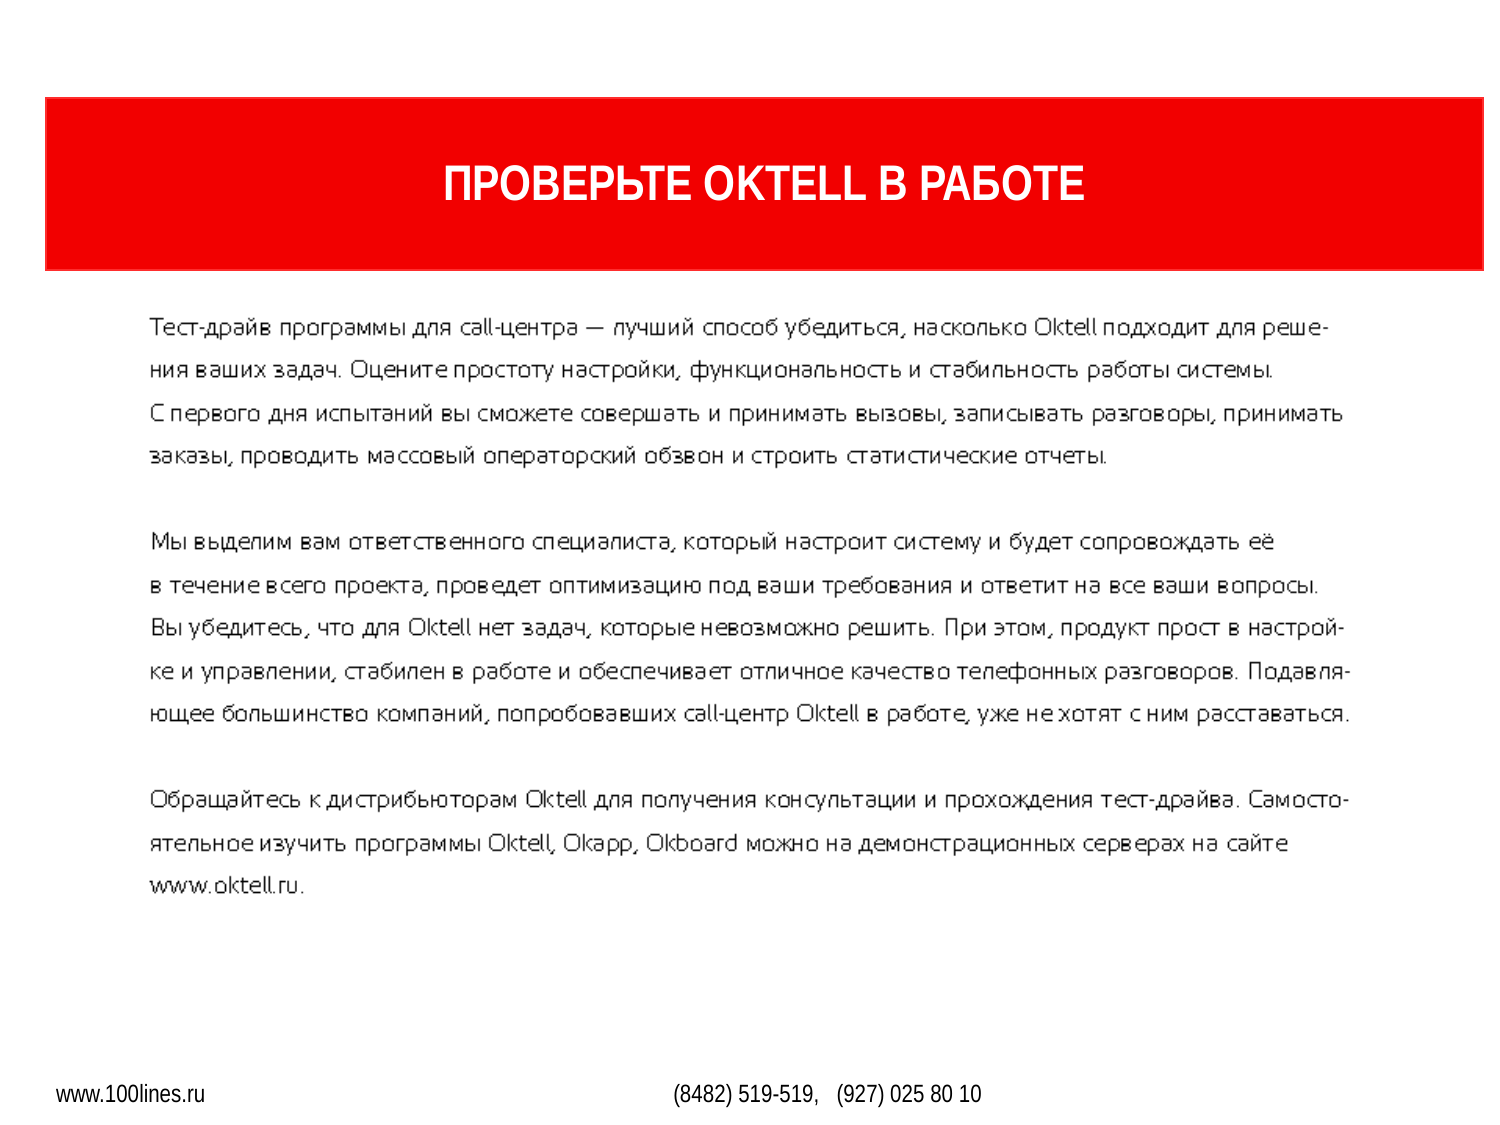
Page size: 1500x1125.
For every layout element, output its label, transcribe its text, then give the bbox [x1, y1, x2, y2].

text_box www.100lines.ru (8482) 519-519, (927) 025 80 10 [41, 1070, 1459, 1103]
picture [128, 301, 1372, 917]
text_box ПРОВЕРЬТЕ OKTELL В РАБОТЕ [46, 98, 1483, 270]
